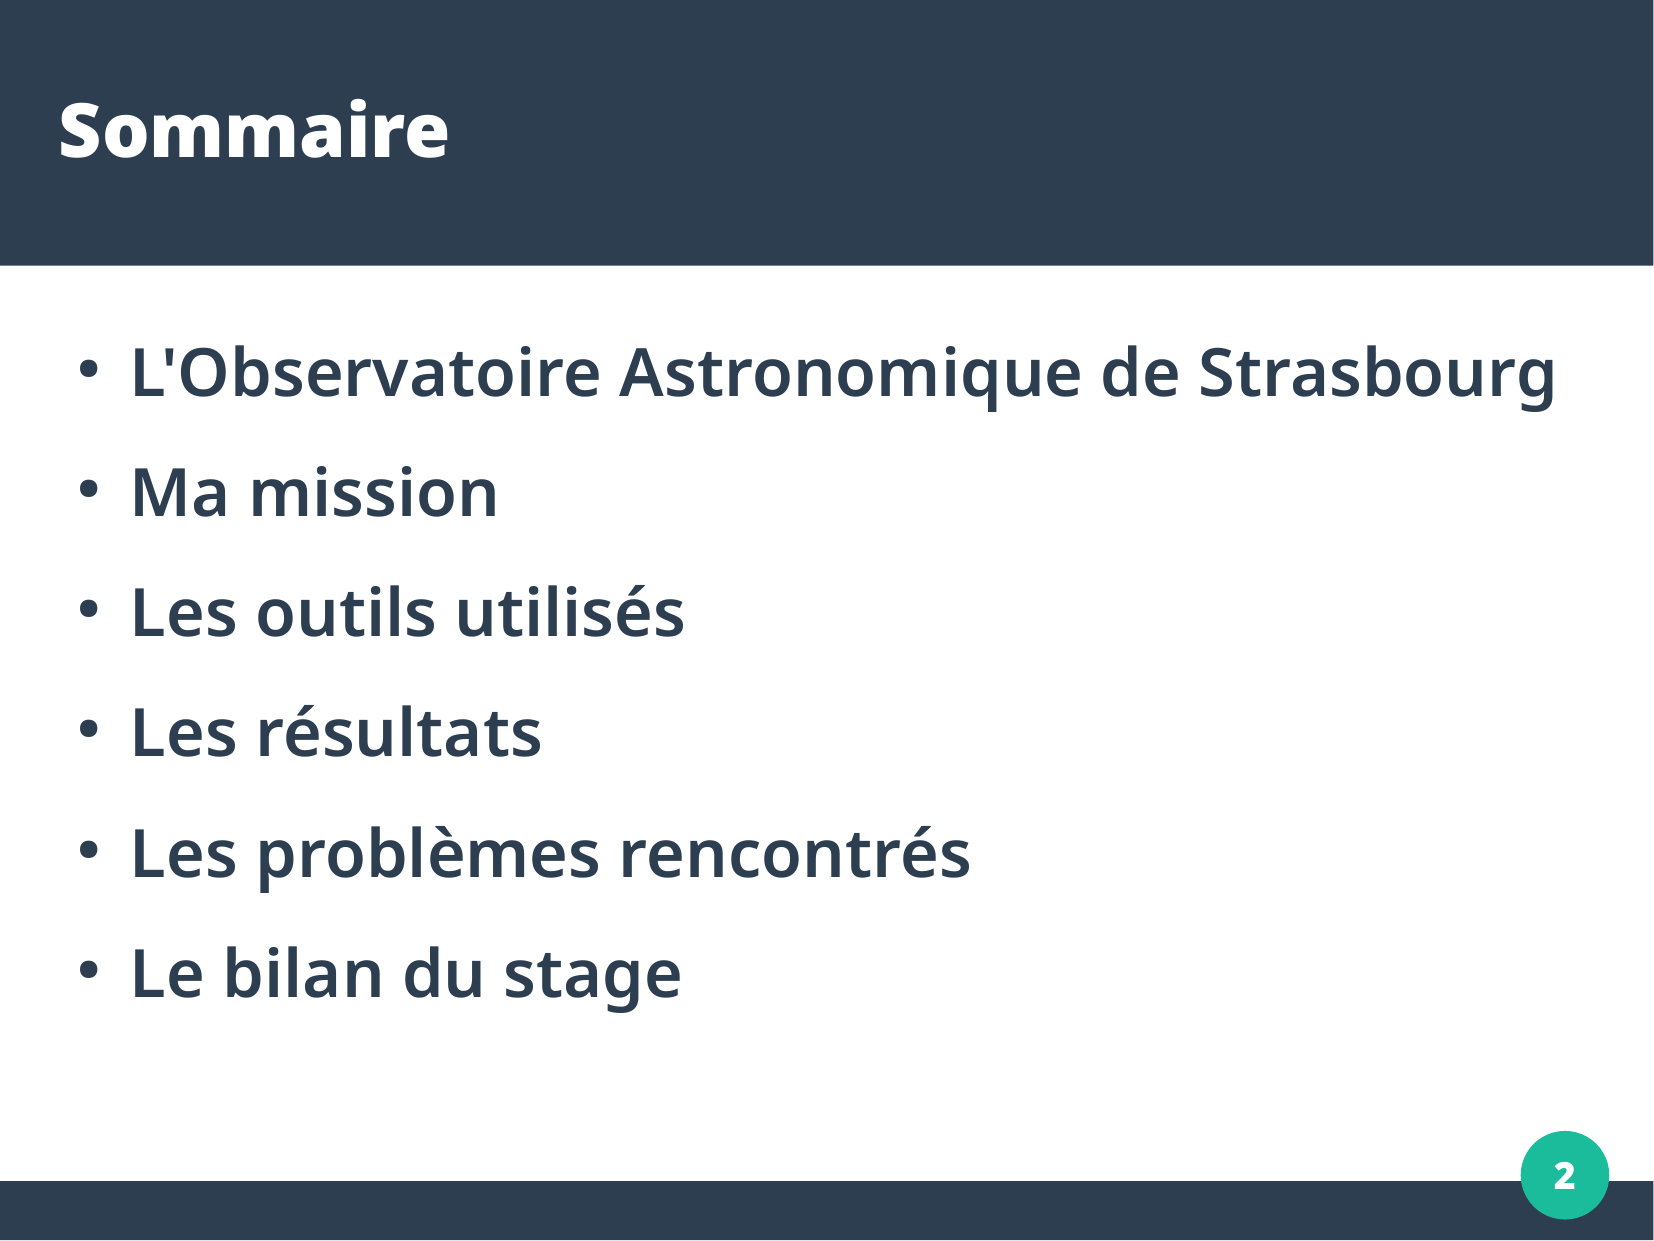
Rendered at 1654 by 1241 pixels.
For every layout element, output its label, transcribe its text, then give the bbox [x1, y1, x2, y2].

title Sommaire [59, 49, 1595, 207]
list L'Observatoire Astronomique de Strasbourg Ma mission Les outils utilisés Les résultats Les problèmes rencontrés Le bilan du stage [59, 324, 1595, 1152]
